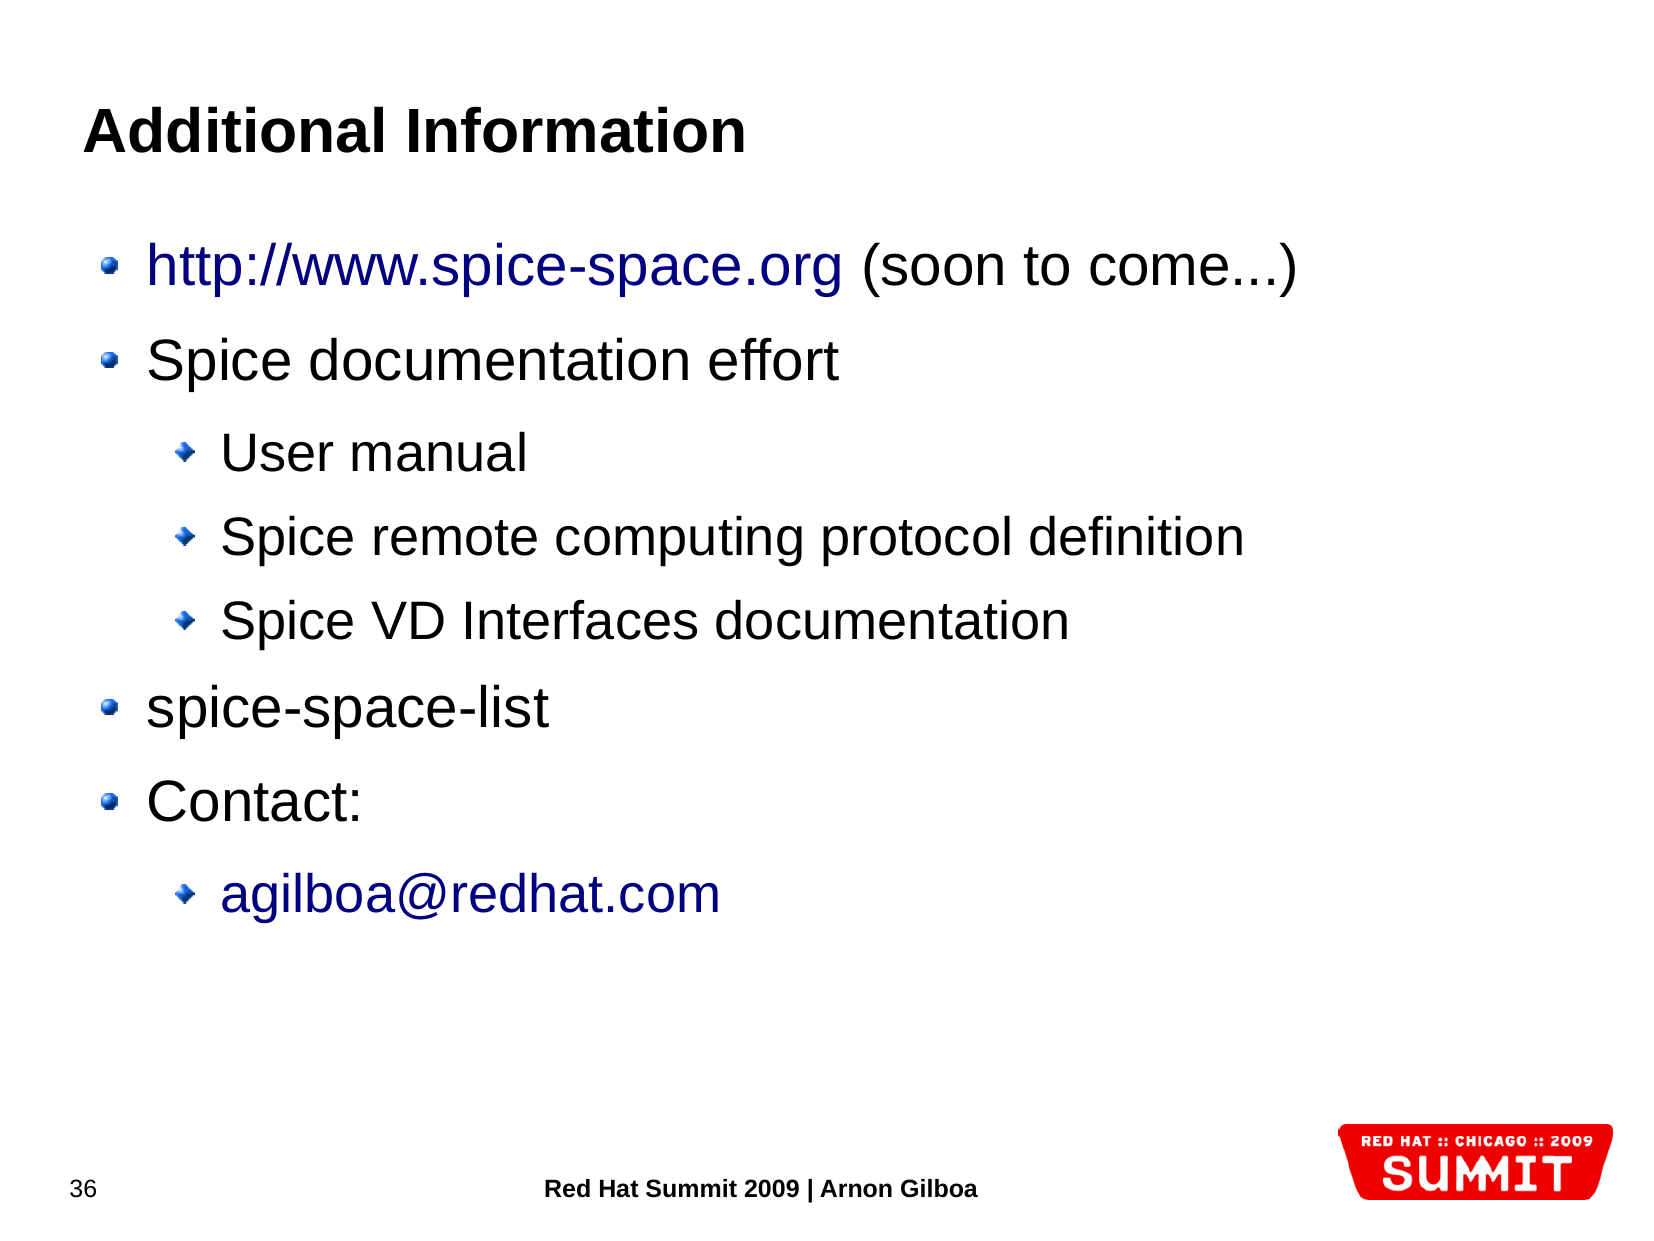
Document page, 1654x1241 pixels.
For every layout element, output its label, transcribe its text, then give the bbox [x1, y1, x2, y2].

list http://www.spice-space.org (soon to come...) Spice documentation effort User manual Spice remote computing protocol definition Spice VD Interfaces documentation spice-space-list Contact: agilboa@redhat.com [86, 232, 1576, 1027]
picture [1338, 1124, 1613, 1200]
title Additional Information [82, 37, 1571, 226]
